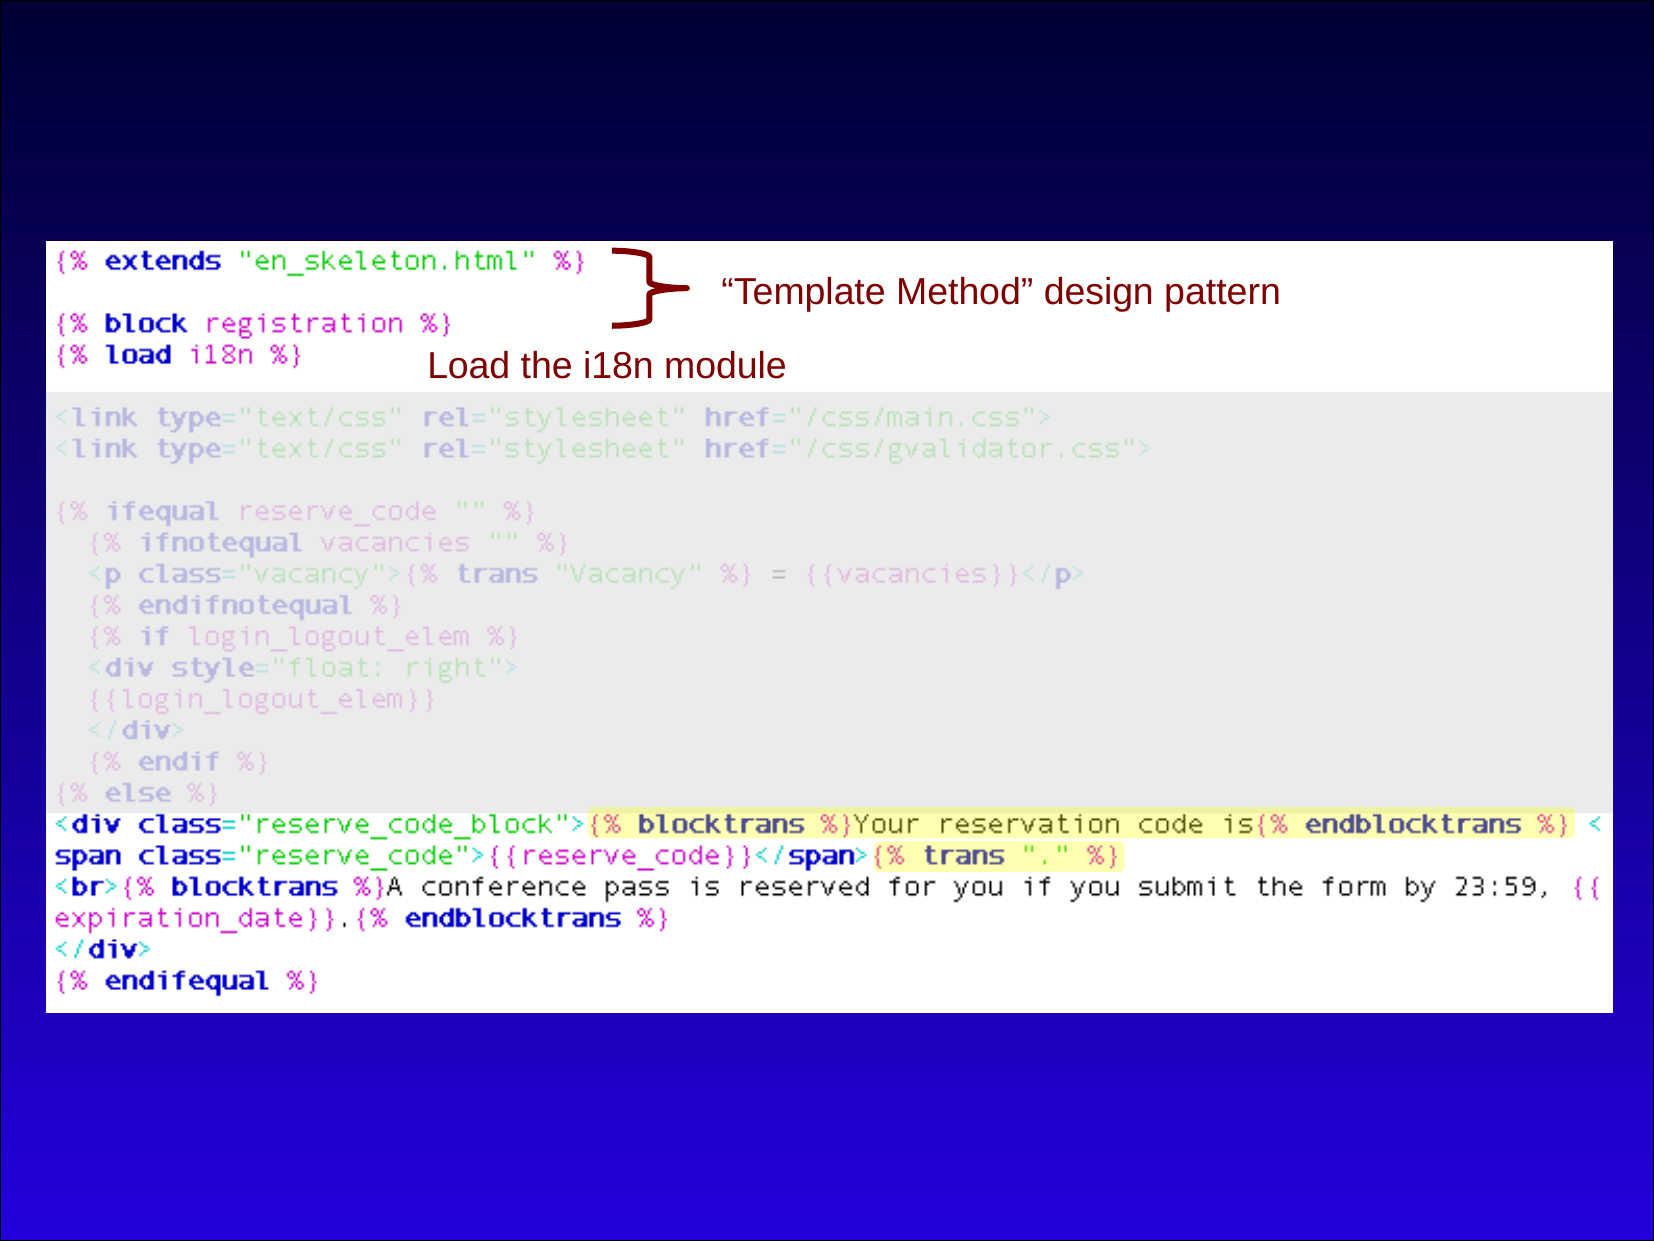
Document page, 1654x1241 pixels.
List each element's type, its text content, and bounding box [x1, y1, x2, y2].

text_box Load the i18n module [412, 337, 826, 391]
text_box “Template Method” design pattern [706, 262, 1298, 320]
picture [46, 814, 1613, 1013]
text_box [873, 841, 1125, 873]
picture [46, 241, 1613, 391]
text_box [46, 391, 1613, 839]
